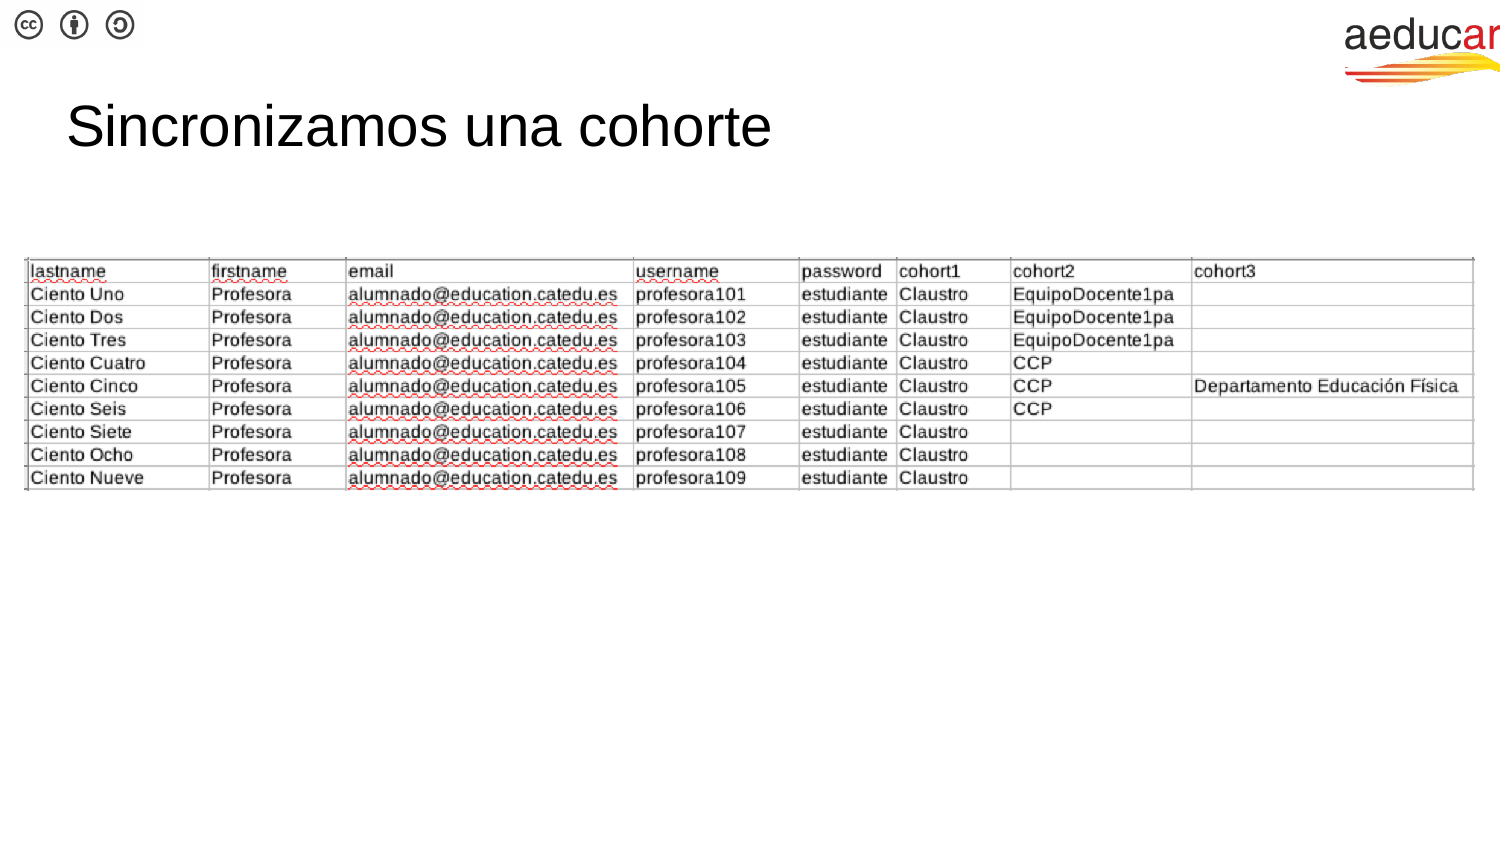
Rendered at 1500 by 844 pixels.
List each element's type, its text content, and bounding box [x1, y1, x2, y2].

picture [1344, 0, 1500, 104]
title Sincronizamos una cohorte [51, 72, 1449, 167]
picture [24, 257, 1475, 491]
picture [0, 0, 146, 48]
